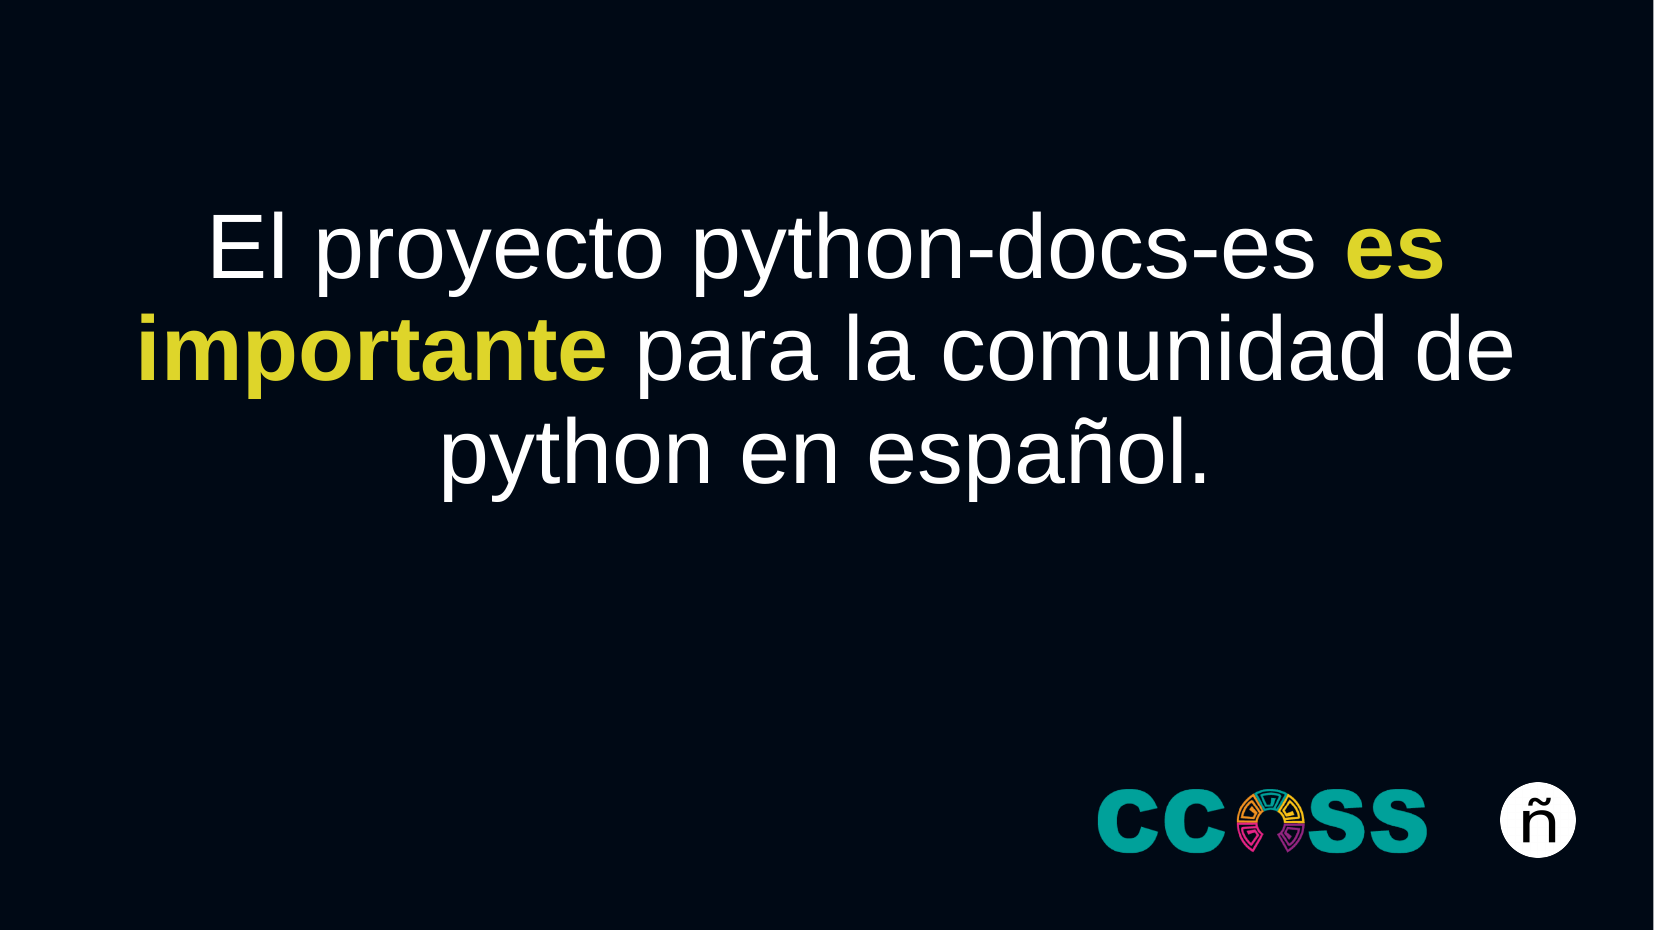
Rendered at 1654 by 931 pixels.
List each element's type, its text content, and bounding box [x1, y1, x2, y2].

picture [1500, 782, 1576, 858]
title El proyecto python-docs-es es importante para la comunidad de python en español. [82, 195, 1571, 503]
picture [1090, 780, 1436, 861]
